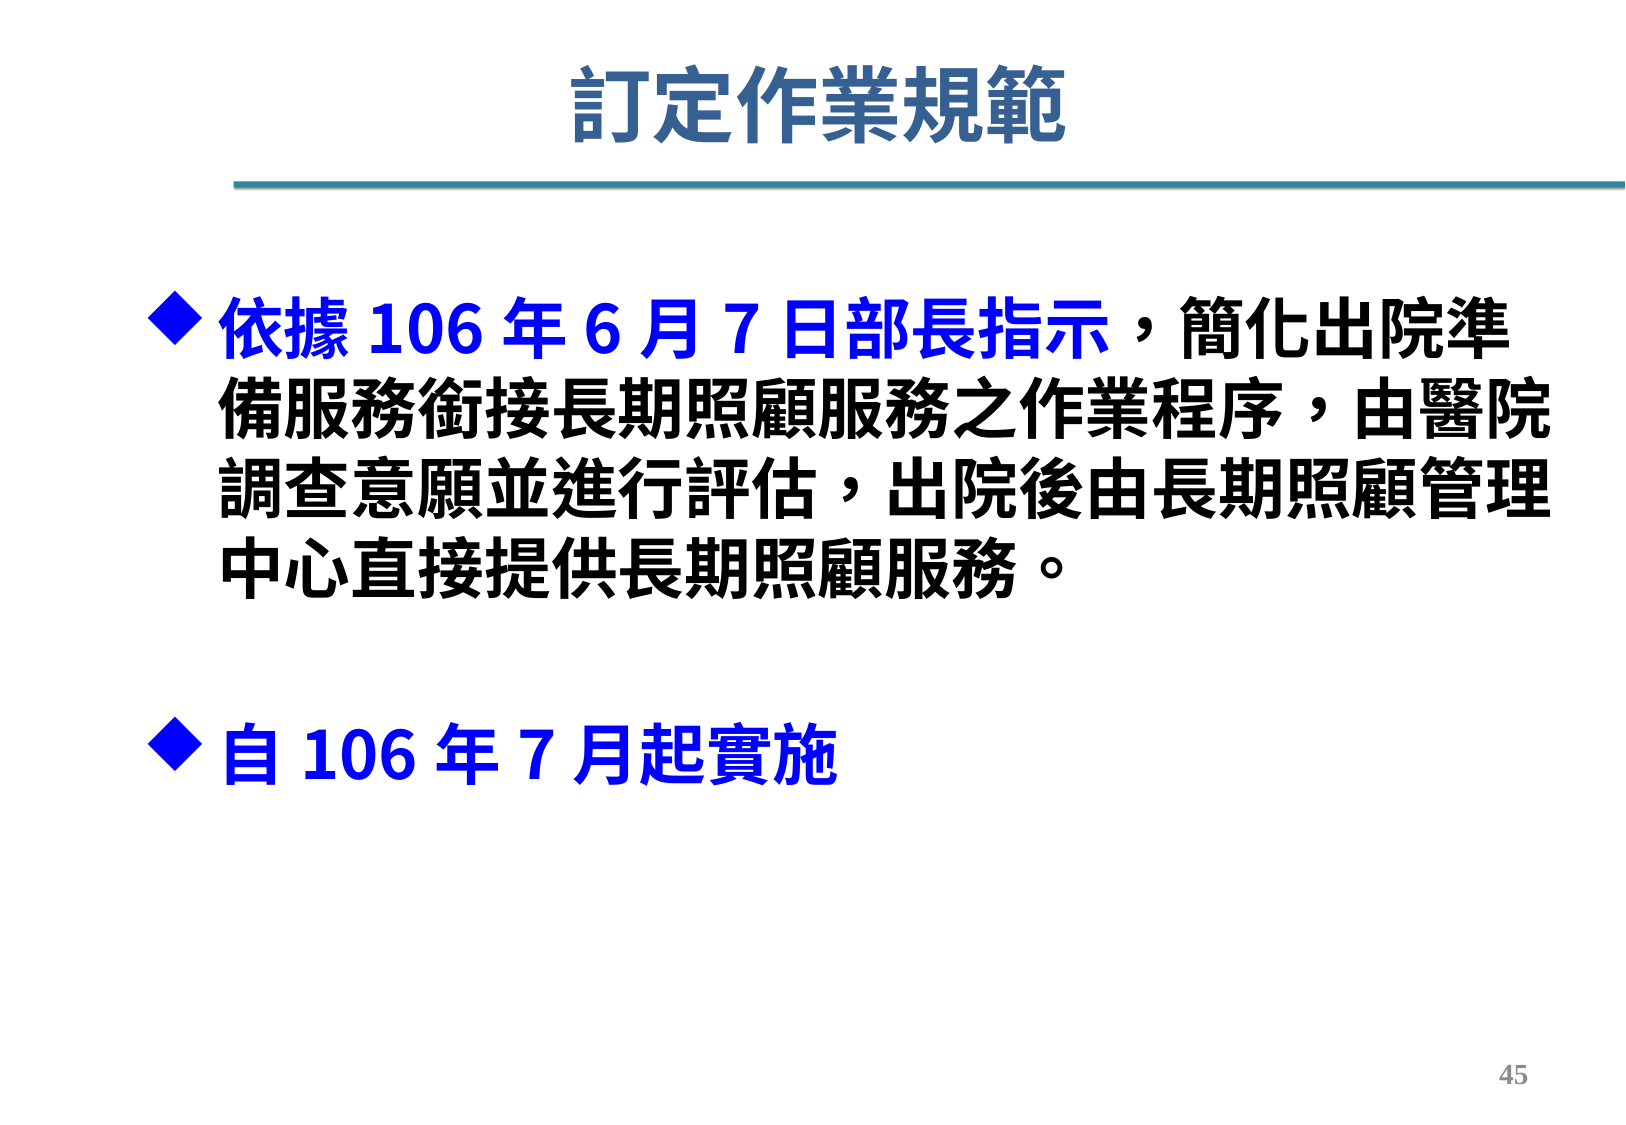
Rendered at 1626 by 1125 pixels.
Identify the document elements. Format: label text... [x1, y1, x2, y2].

list 依據106年6月7日部長指示，簡化出院準備服務銜接長期照顧服務之作業程序，由醫院調查意願並進行評估，出院後由長期照顧管理中心直接提供長期照顧服務。 自106年7月起實施 [127, 278, 1590, 786]
title 訂定作業規範 [80, 27, 1557, 179]
slide_number <編號> [1164, 1042, 1544, 1103]
